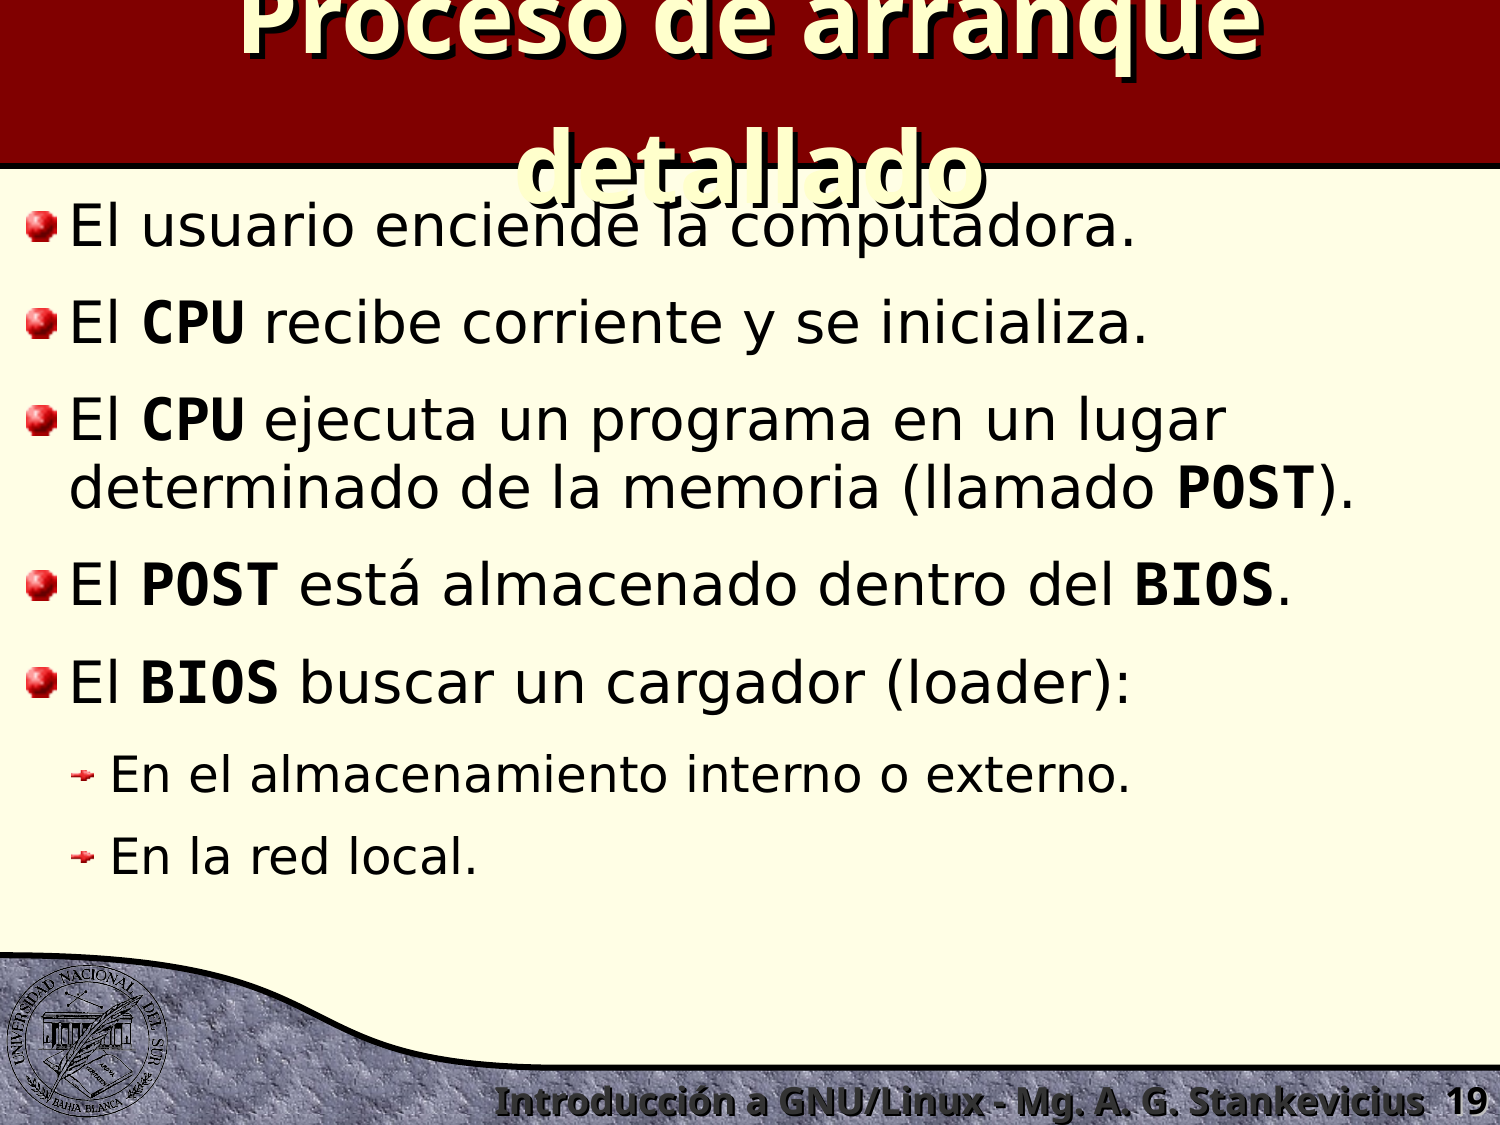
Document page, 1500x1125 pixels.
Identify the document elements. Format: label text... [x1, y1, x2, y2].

title Proceso de arranque detallado [15, 12, 1485, 153]
list El usuario enciende la computadora. El CPU recibe corriente y se inicializa. El CPU ejecuta un programa en un lugar determinado de la memoria (llamado POST). El POST está almacenado dentro del BIOS. El BIOS buscar un cargador (loader): En el almacenamiento interno o externo. En la red local. [11, 192, 1486, 935]
picture [1059, 1100, 1065, 1110]
picture [0, 956, 1500, 1125]
